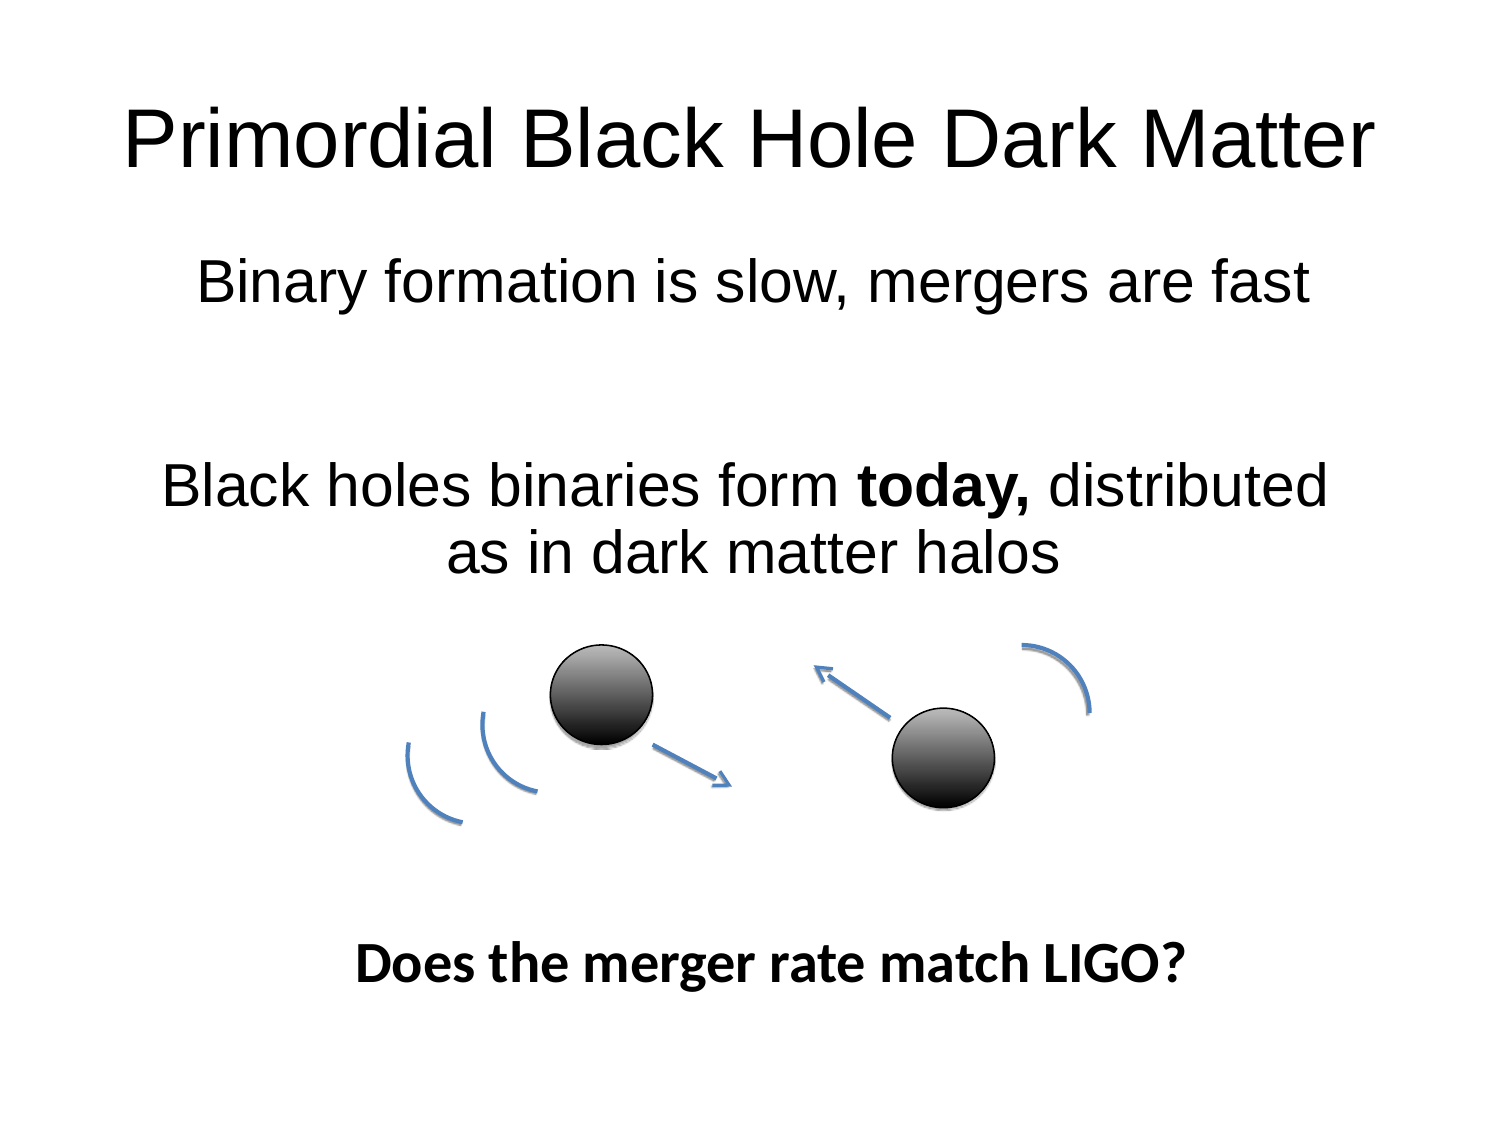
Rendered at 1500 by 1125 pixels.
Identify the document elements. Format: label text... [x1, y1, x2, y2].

title Primordial Black Hole Dark Matter [75, 44, 1425, 200]
text_box [550, 644, 653, 745]
subtitle Binary formation is slow, mergers are fast Black holes binaries form today, distributed as in dark matter halos Does the merger rate match LIGO? [51, 200, 1456, 1125]
text_box [892, 708, 995, 808]
